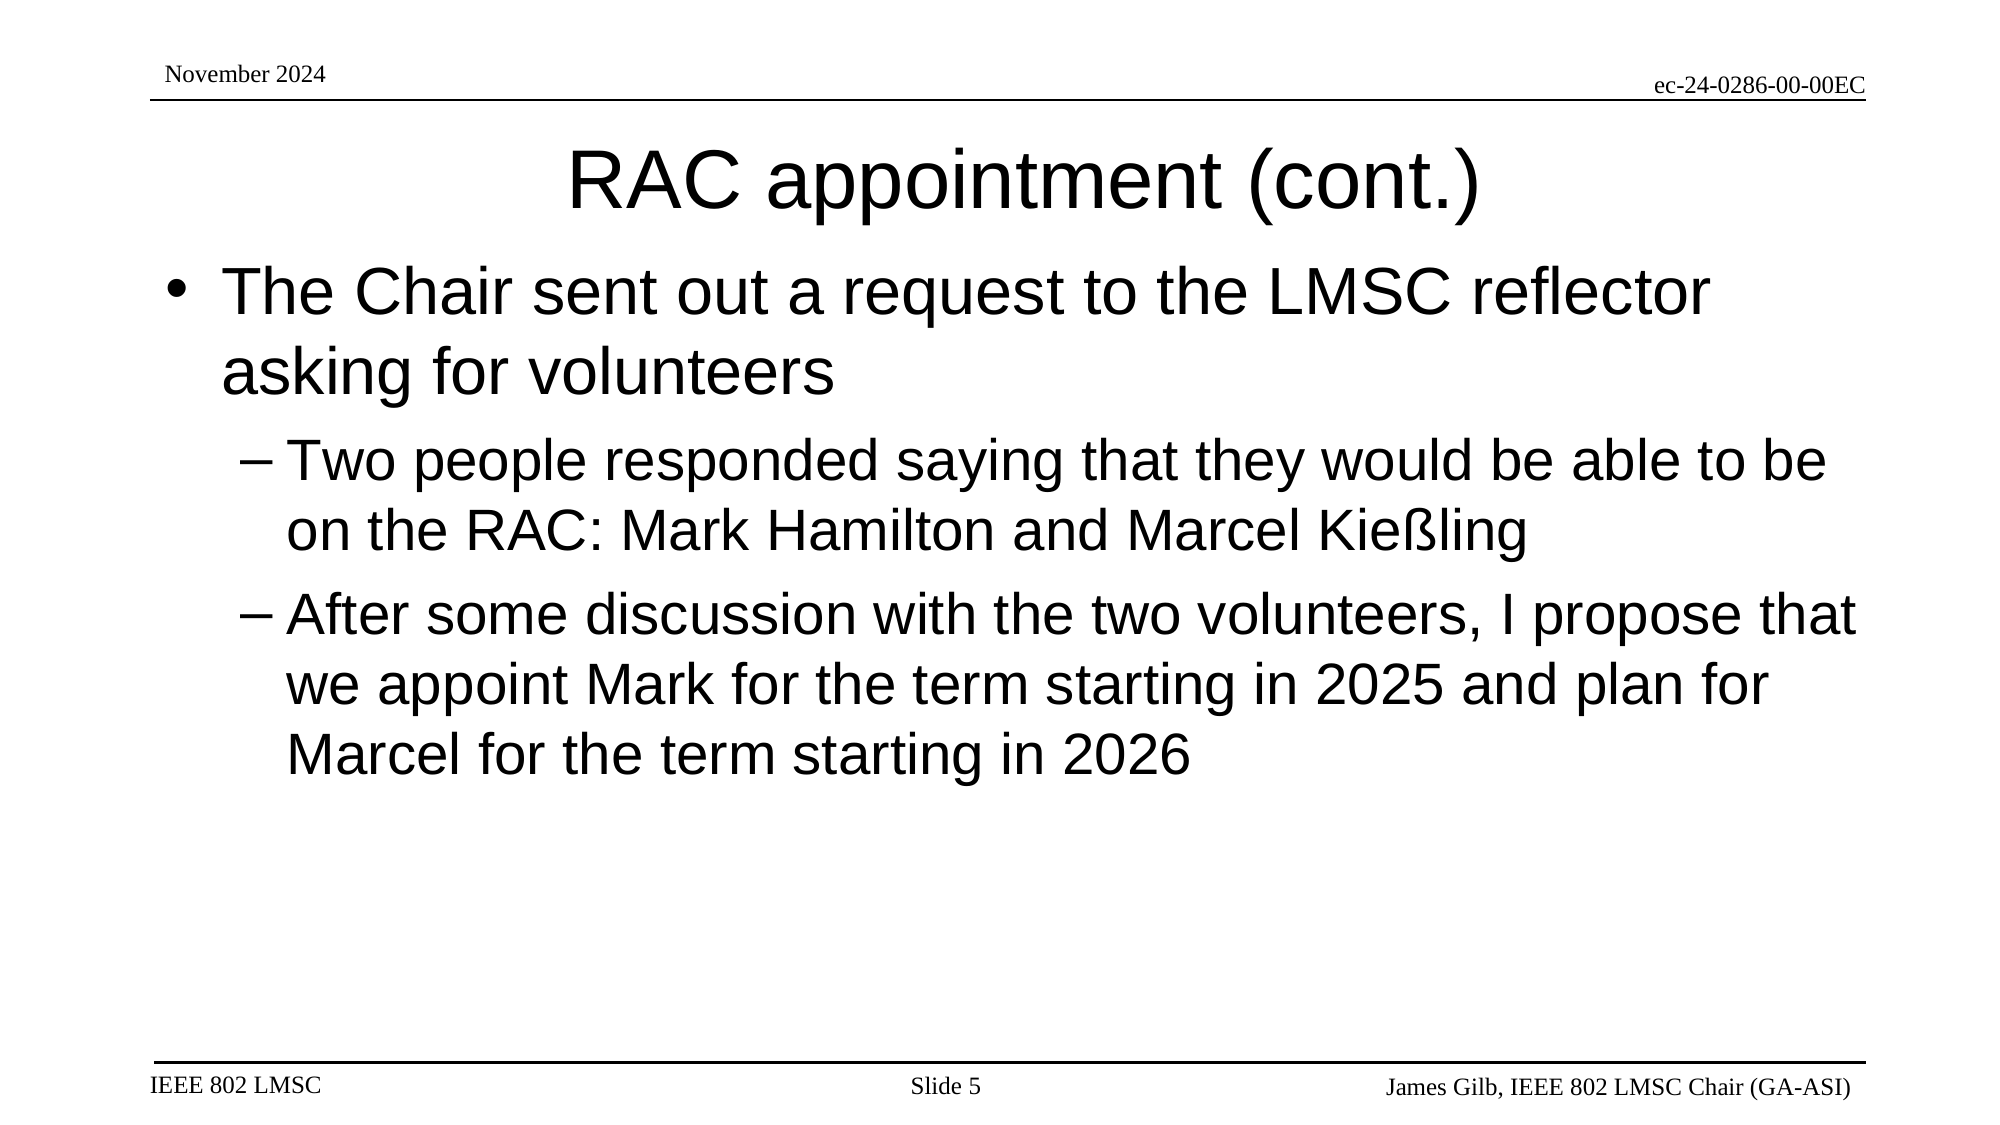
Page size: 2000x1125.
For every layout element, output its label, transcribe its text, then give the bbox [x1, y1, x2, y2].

title RAC appointment (cont.) [149, 112, 1900, 238]
list The Chair sent out a request to the LMSC reflector asking for volunteers Two people responded saying that they would be able to be on the RAC: Mark Hamilton and Marcel Kießling After some discussion with the two volunteers, I propose that we appoint Mark for the term starting in 2025 and plan for Marcel for the term starting in 2026 [149, 239, 1900, 1051]
